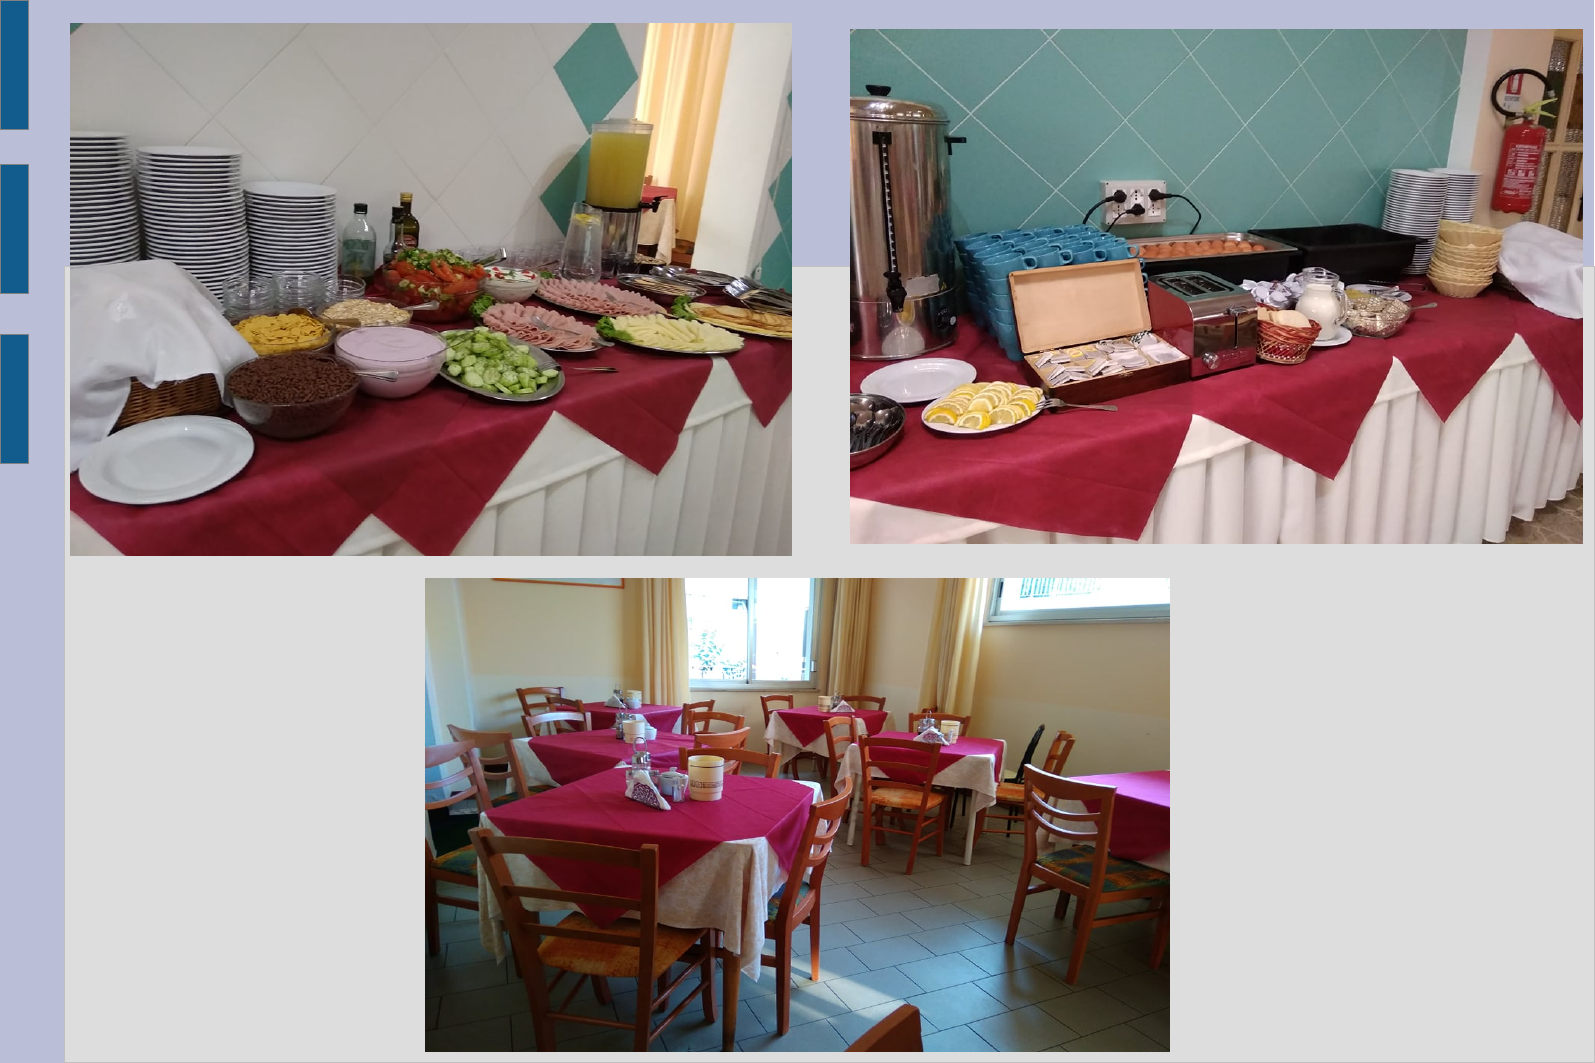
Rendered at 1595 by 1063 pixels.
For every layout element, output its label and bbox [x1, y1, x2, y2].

picture [70, 23, 792, 556]
picture [850, 29, 1583, 544]
picture [425, 578, 1170, 1052]
